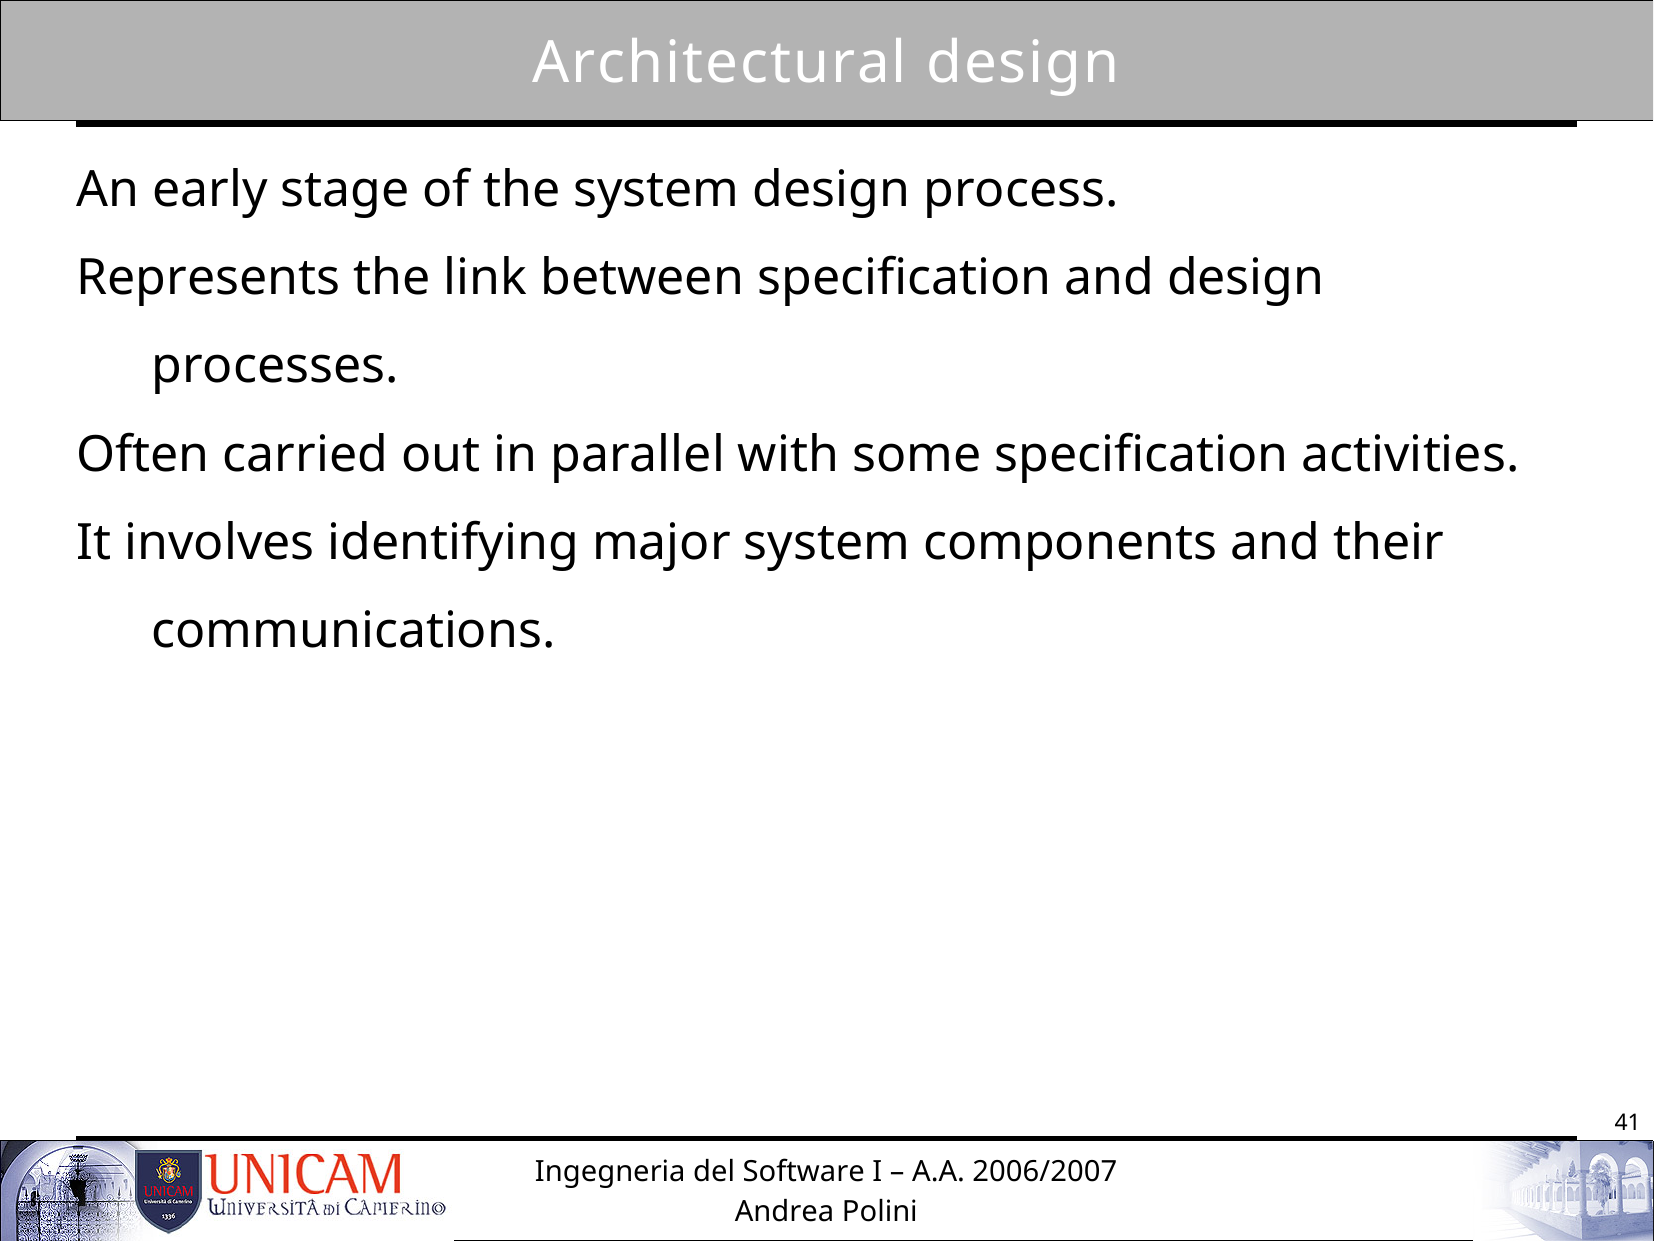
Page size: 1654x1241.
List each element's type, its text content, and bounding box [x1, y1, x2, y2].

list An early stage of the system design process. Represents the link between specification and design processes. Often carried out in parallel with some specification activities. It involves identifying major system components and their communications. [76, 152, 1577, 671]
picture [0, 1141, 454, 1241]
title Architectural design [0, 0, 1653, 121]
picture [1473, 1141, 1654, 1241]
